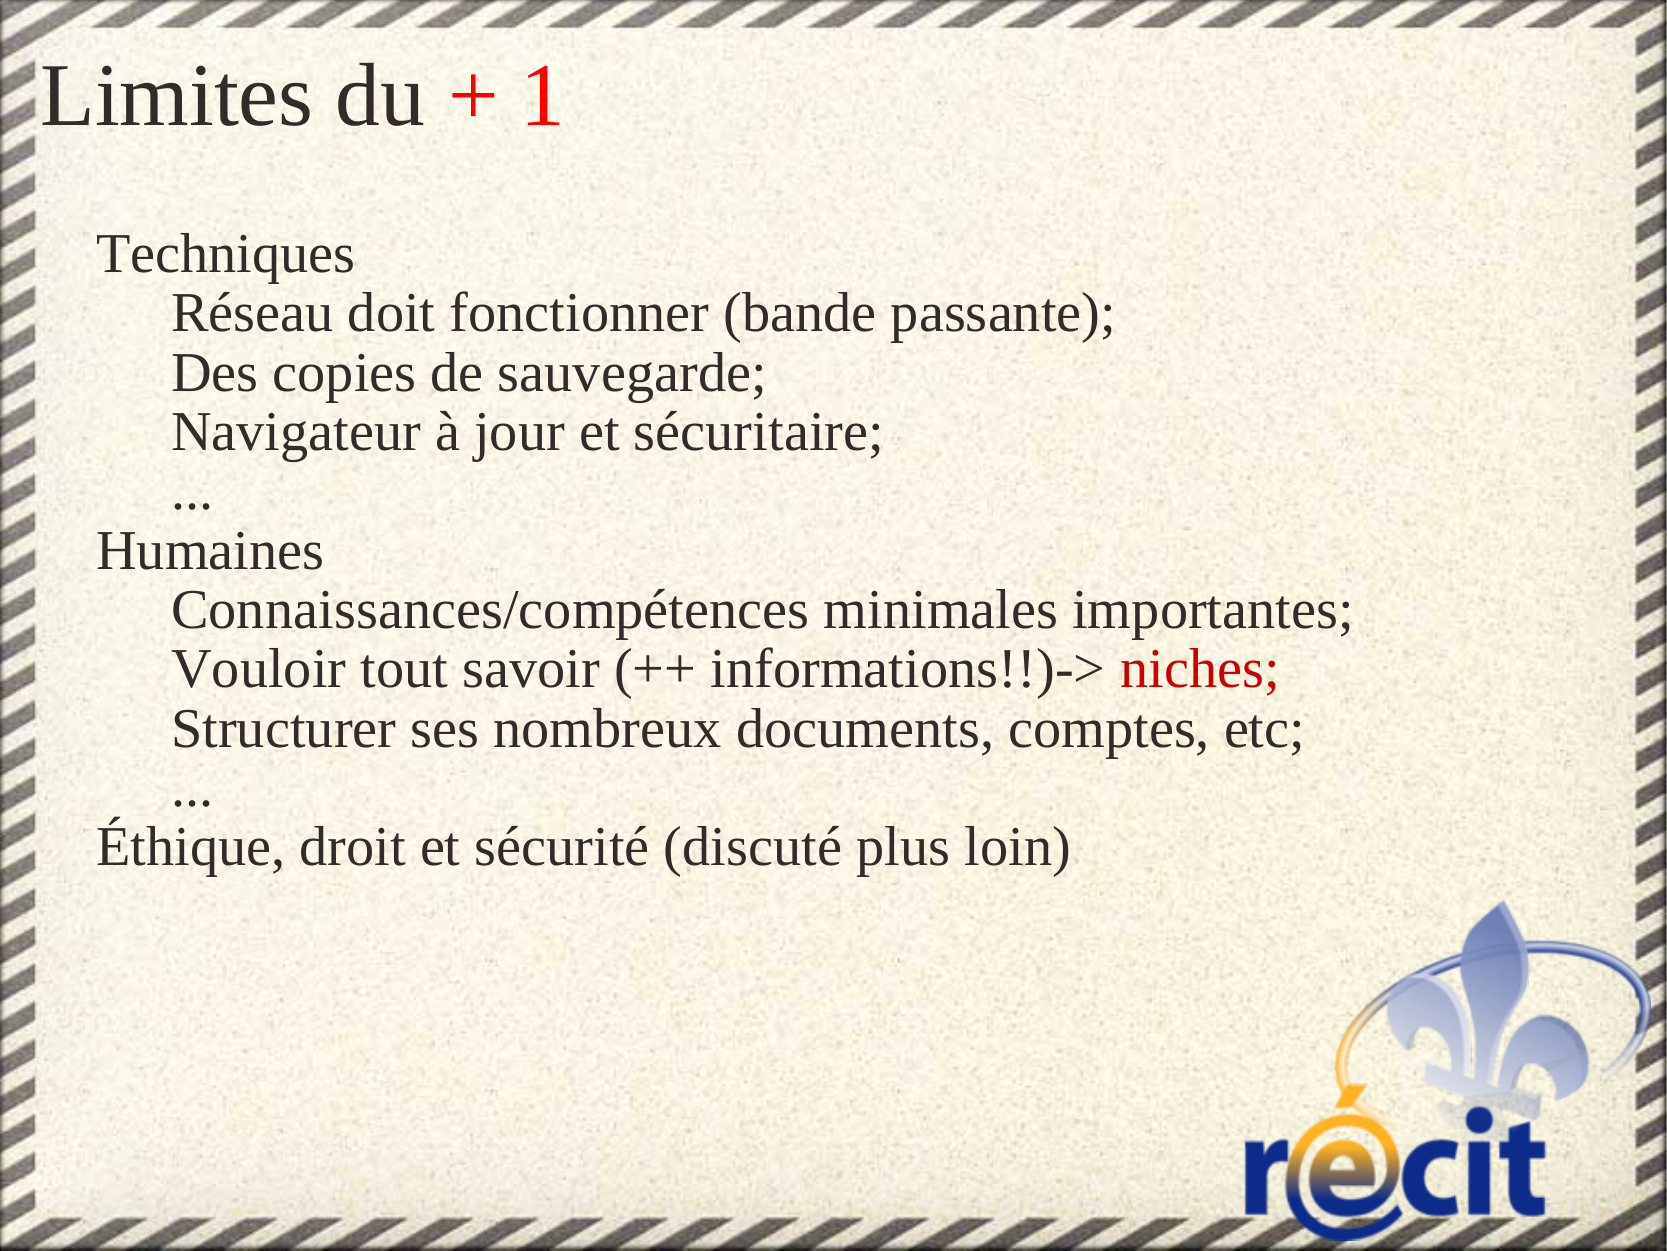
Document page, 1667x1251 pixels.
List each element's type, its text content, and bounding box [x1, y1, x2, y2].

picture [0, 0, 1667, 1251]
title Limites du + 1 [40, 50, 1627, 201]
list Techniques Réseau doit fonctionner (bande passante); Des copies de sauvegarde; Navigateur à jour et sécuritaire; ... Humaines Connaissances/compétences minimales importantes; Vouloir tout savoir (++ informations!!)-> niches; Structurer ses nombreux documents, comptes, etc; ... Éthique, droit et sécurité (discuté plus loin) [77, 224, 1633, 1120]
